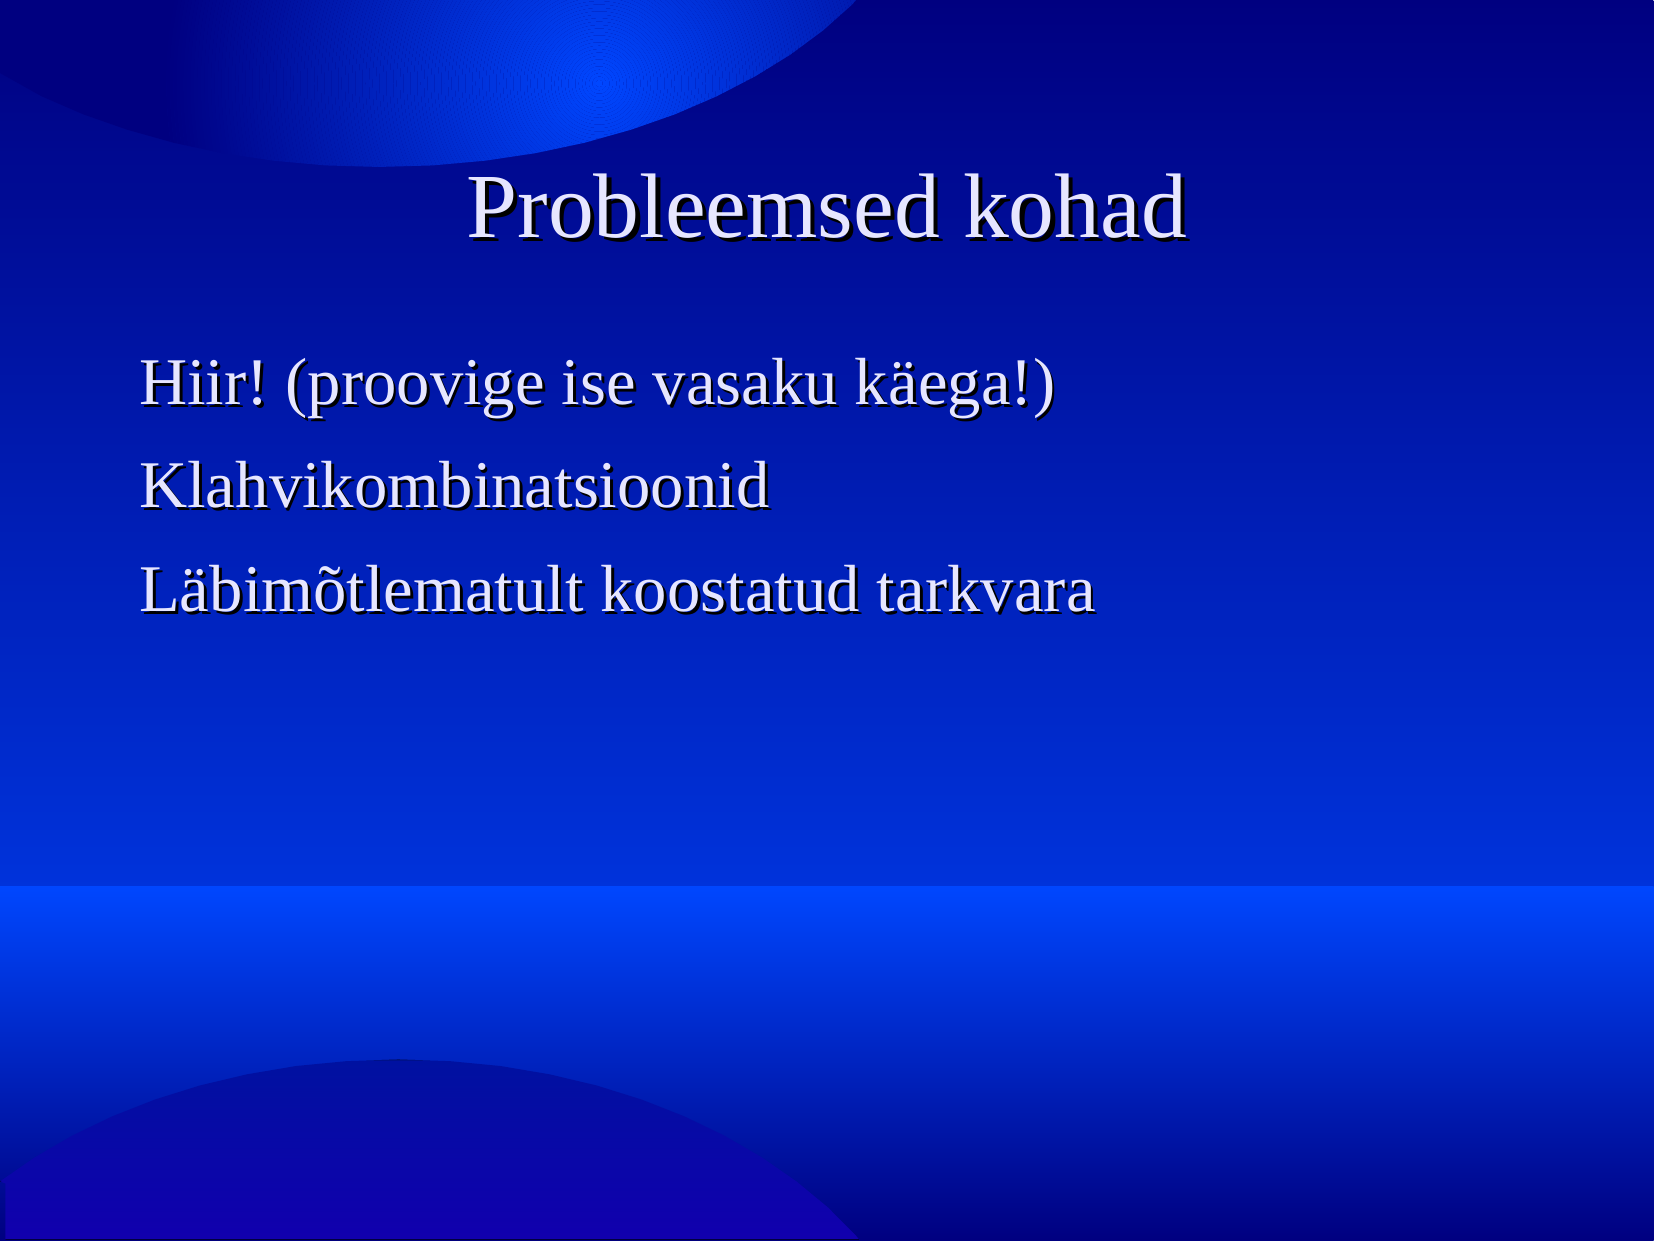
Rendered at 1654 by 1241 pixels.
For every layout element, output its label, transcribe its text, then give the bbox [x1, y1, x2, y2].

list Hiir! (proovige ise vasaku käega!) Klahvikombinatsioonid Läbimõtlematult koostatud tarkvara [121, 344, 1534, 1127]
title Probleemsed kohad [121, 102, 1534, 311]
